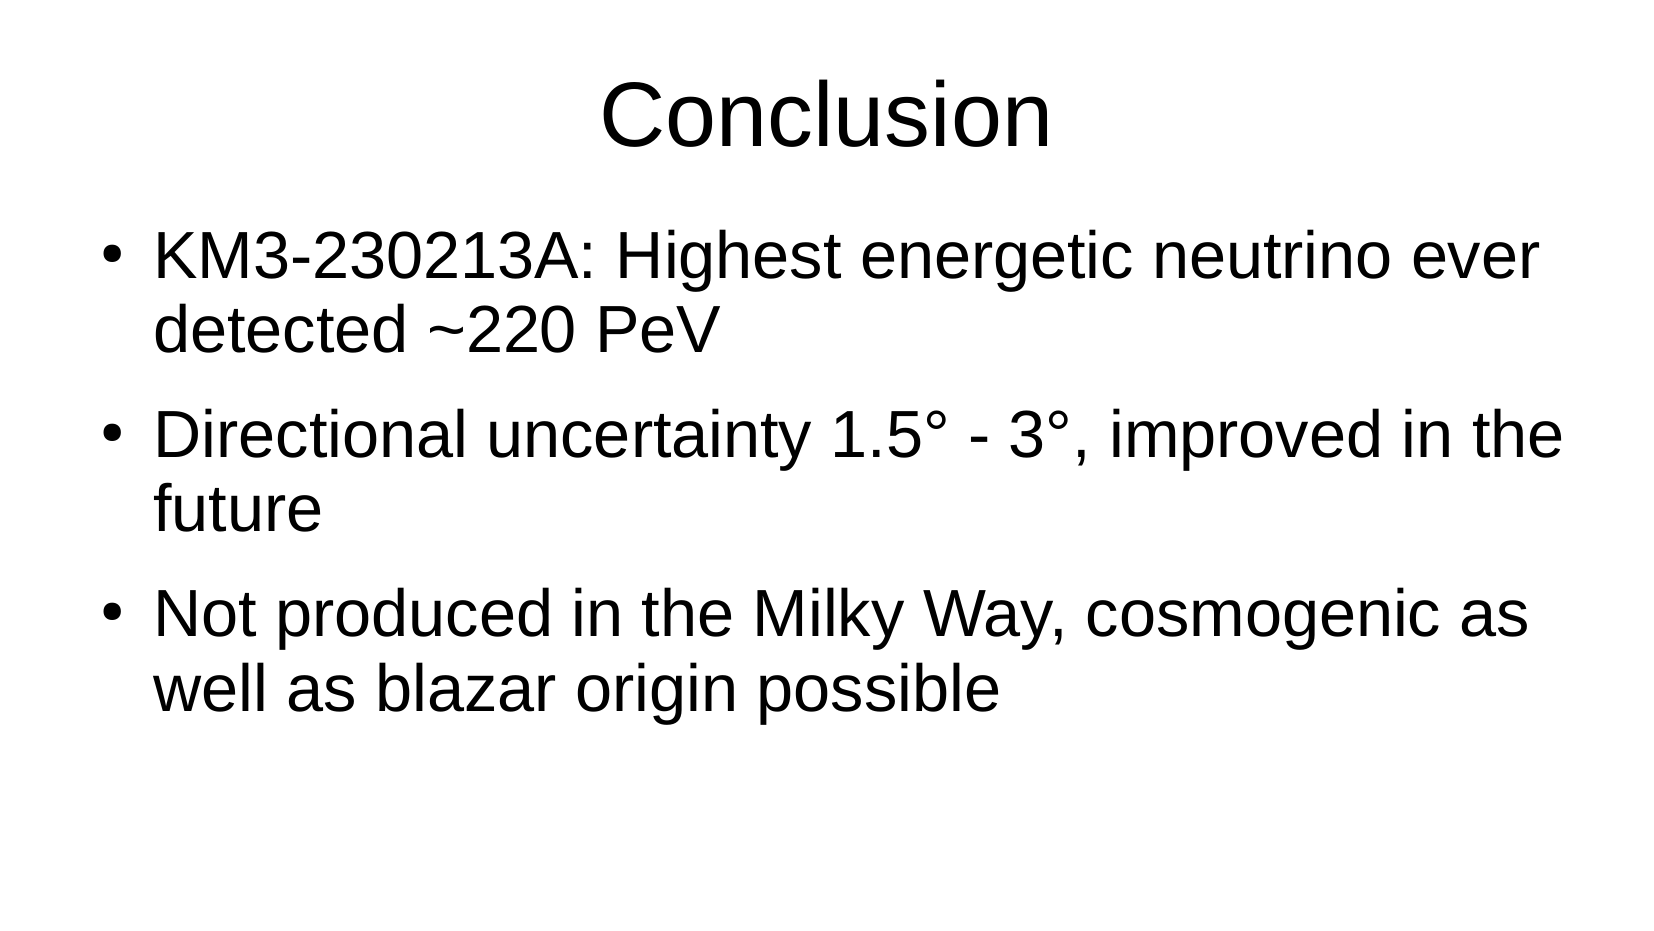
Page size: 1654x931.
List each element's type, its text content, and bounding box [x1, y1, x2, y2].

title Conclusion [82, 37, 1571, 193]
list KM3-230213A: Highest energetic neutrino ever detected ~220 PeV Directional uncertainty 1.5° - 3°, improved in the future Not produced in the Milky Way, cosmogenic as well as blazar origin possible [82, 217, 1571, 758]
